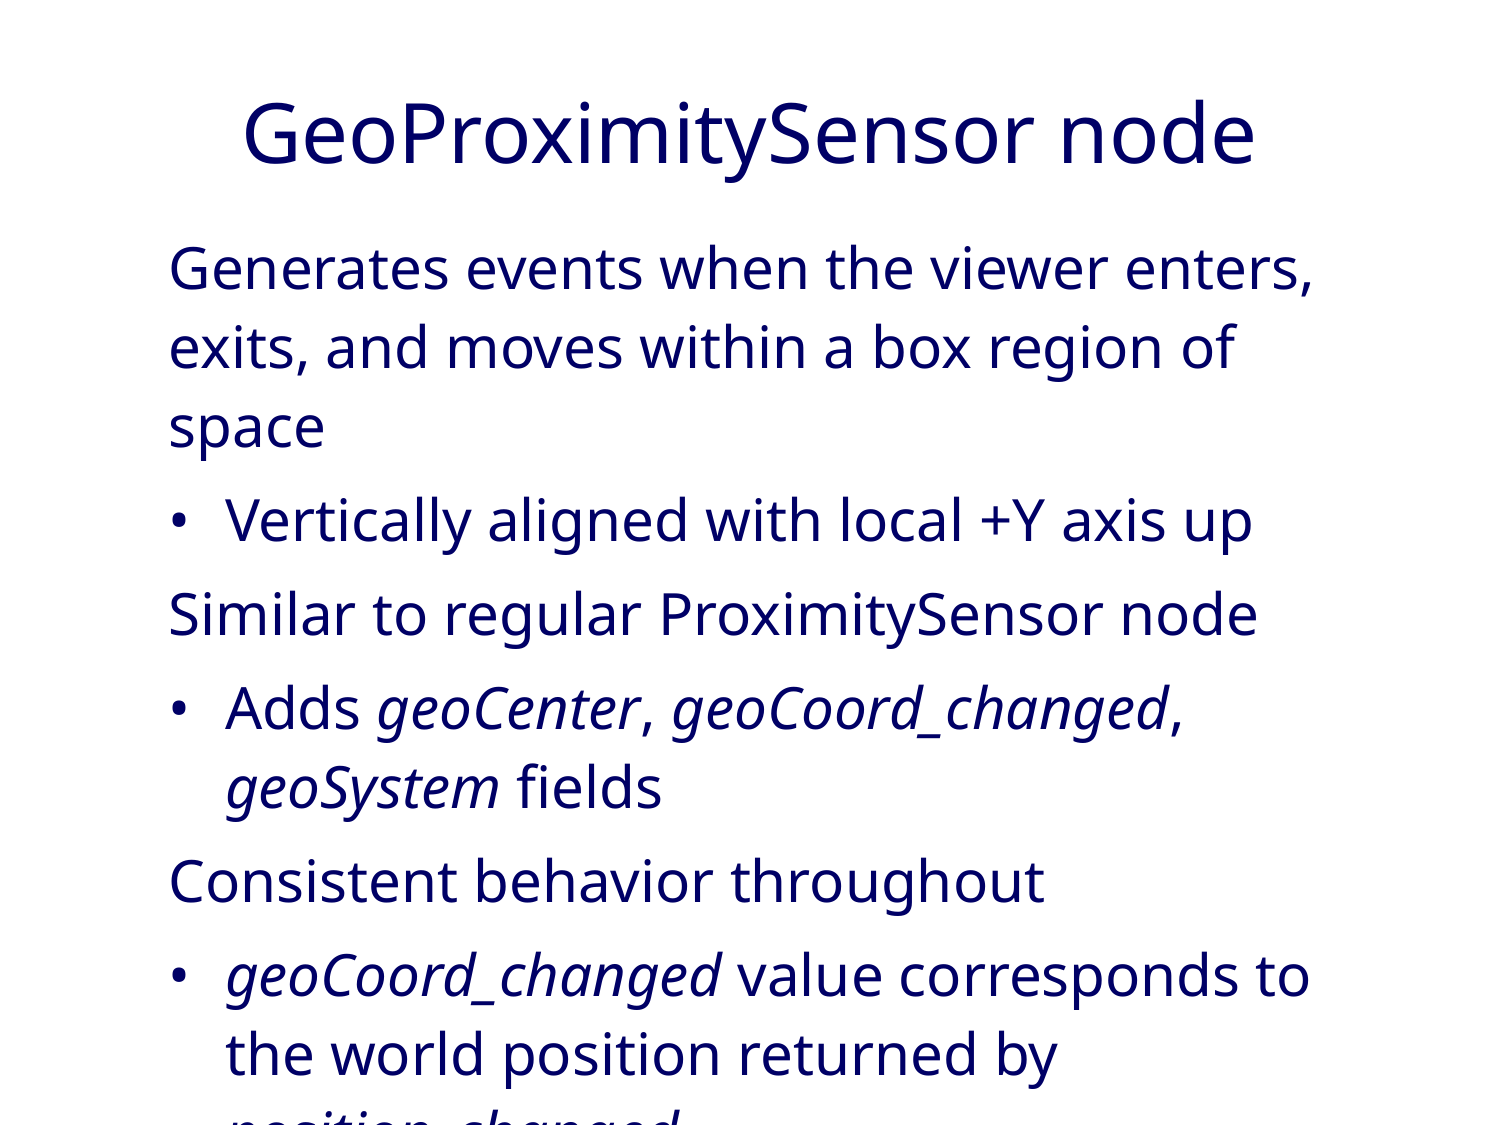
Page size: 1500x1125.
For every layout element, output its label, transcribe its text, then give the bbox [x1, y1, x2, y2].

title GeoProximitySensor node [112, 44, 1388, 218]
list Generates events when the viewer enters, exits, and moves within a box region of space Vertically aligned with local +Y axis up Similar to regular ProximitySensor node Adds geoCenter, geoCoord_changed, geoSystem fields Consistent behavior throughout geoCoord_changed value corresponds to the world position returned by position_changed Output values are referenced to geospatial coordinate system defined by geoSystem [112, 227, 1388, 1088]
